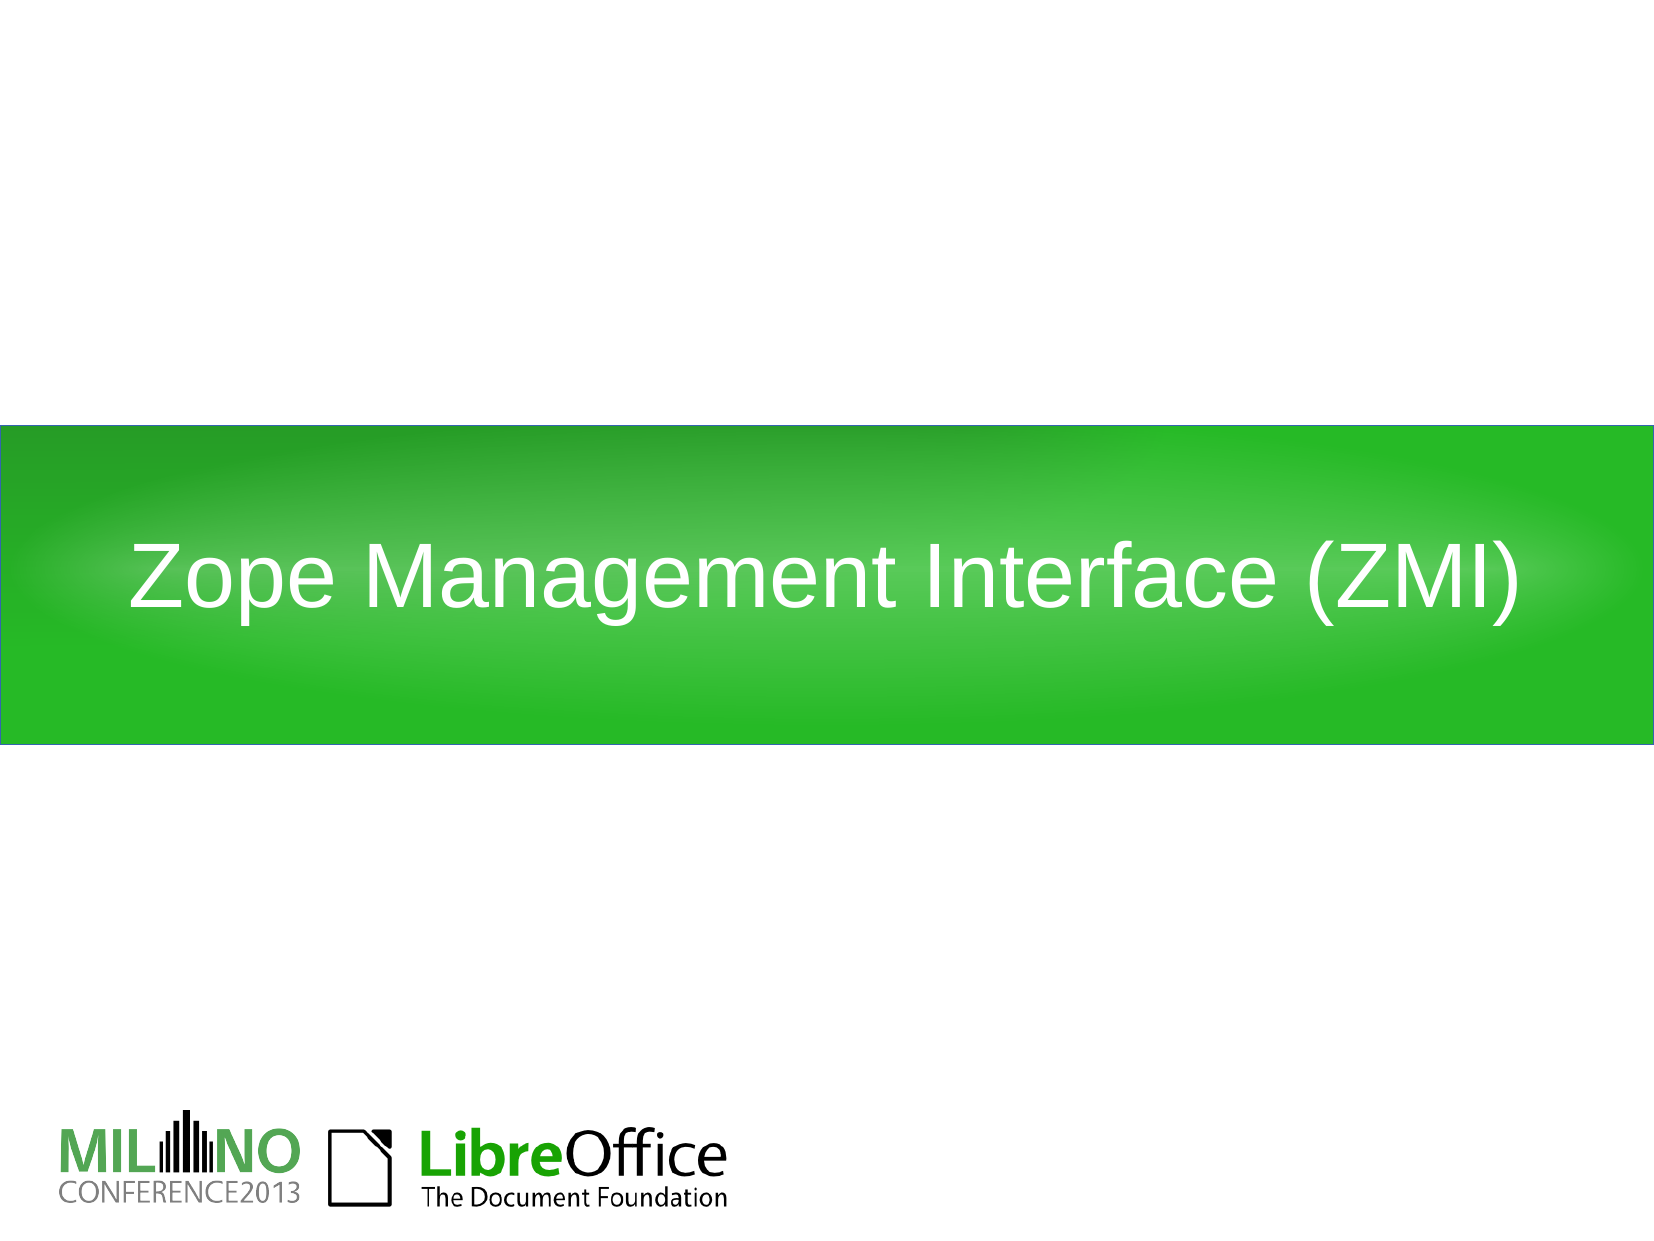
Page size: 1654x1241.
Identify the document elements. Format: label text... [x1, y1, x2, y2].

title Zope Management Interface (ZMI) [82, 472, 1571, 680]
picture [59, 1092, 757, 1241]
